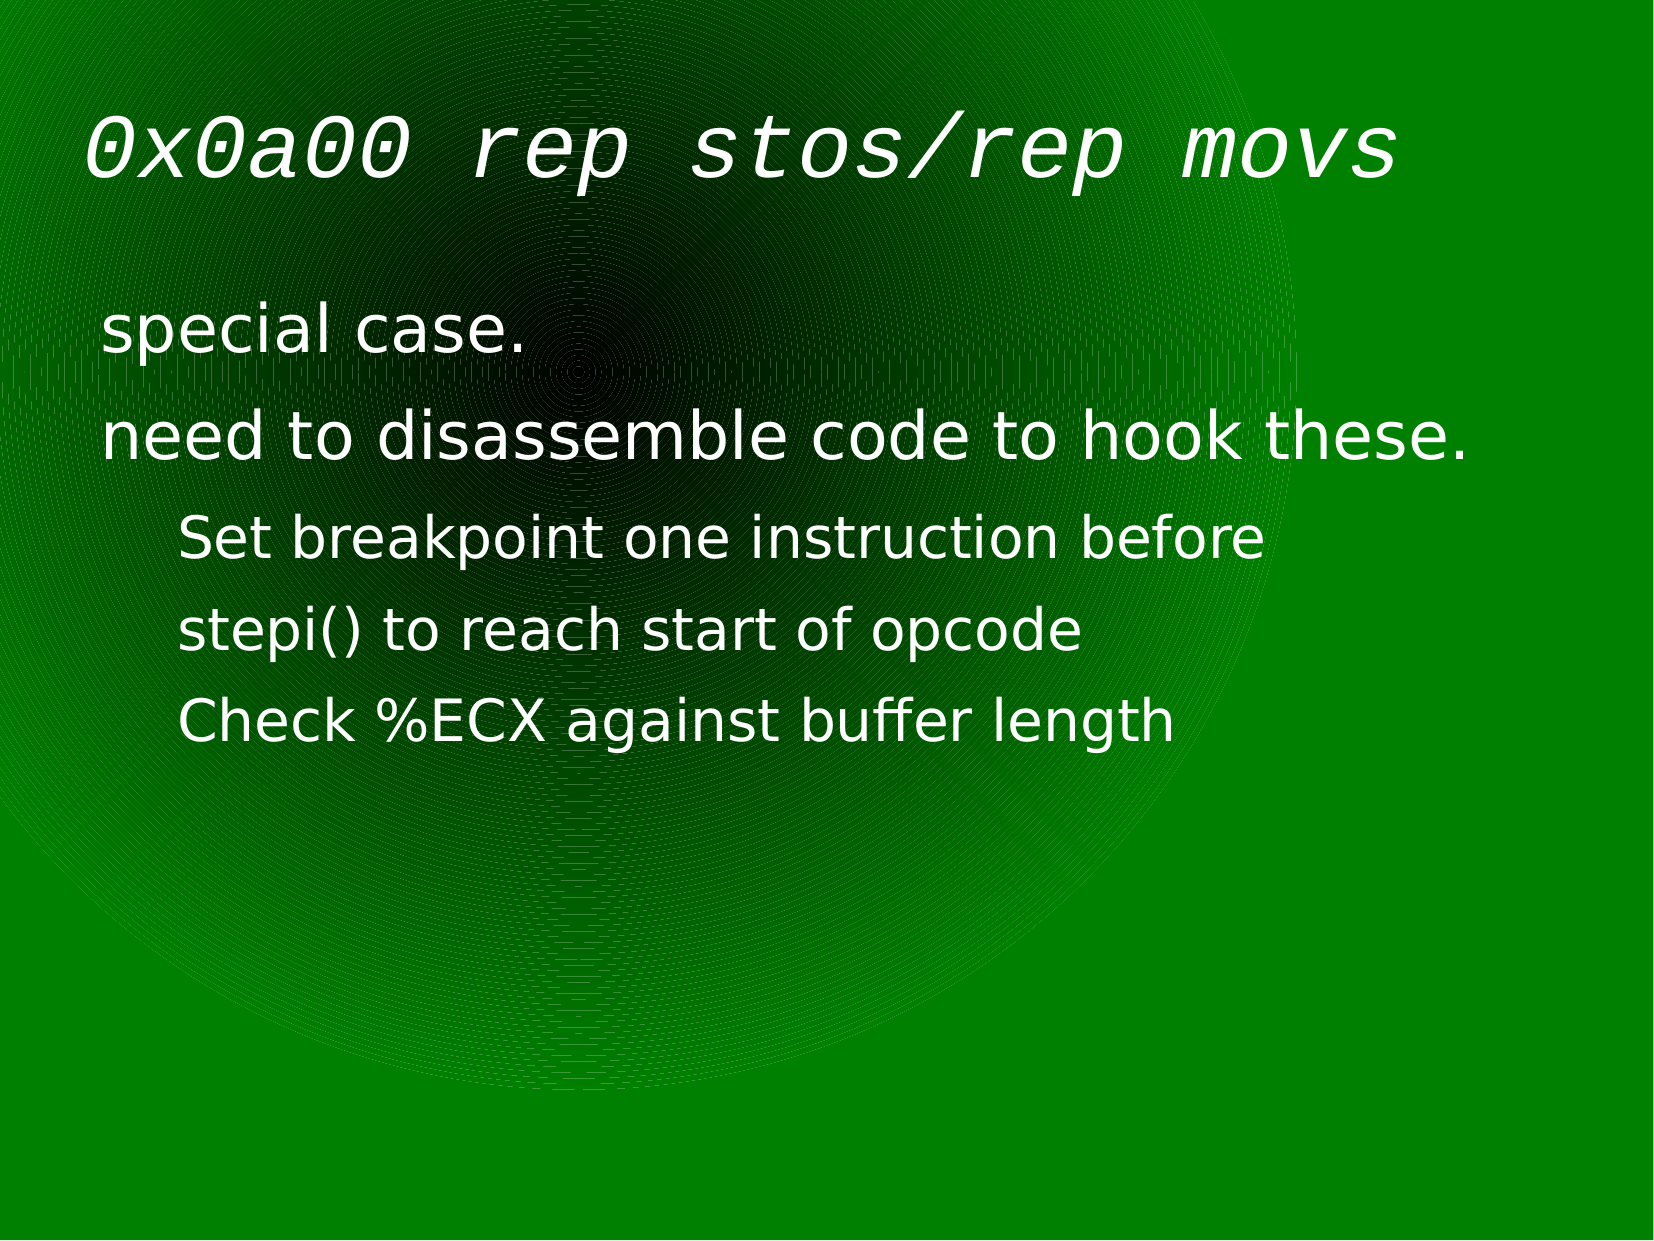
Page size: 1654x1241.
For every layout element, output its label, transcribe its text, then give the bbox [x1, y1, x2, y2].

title 0x0a00 rep stos/rep movs [82, 56, 1571, 250]
list special case. need to disassemble code to hook these. Set breakpoint one instruction before stepi() to reach start of opcode Check %ECX against buffer length [82, 290, 1571, 1094]
